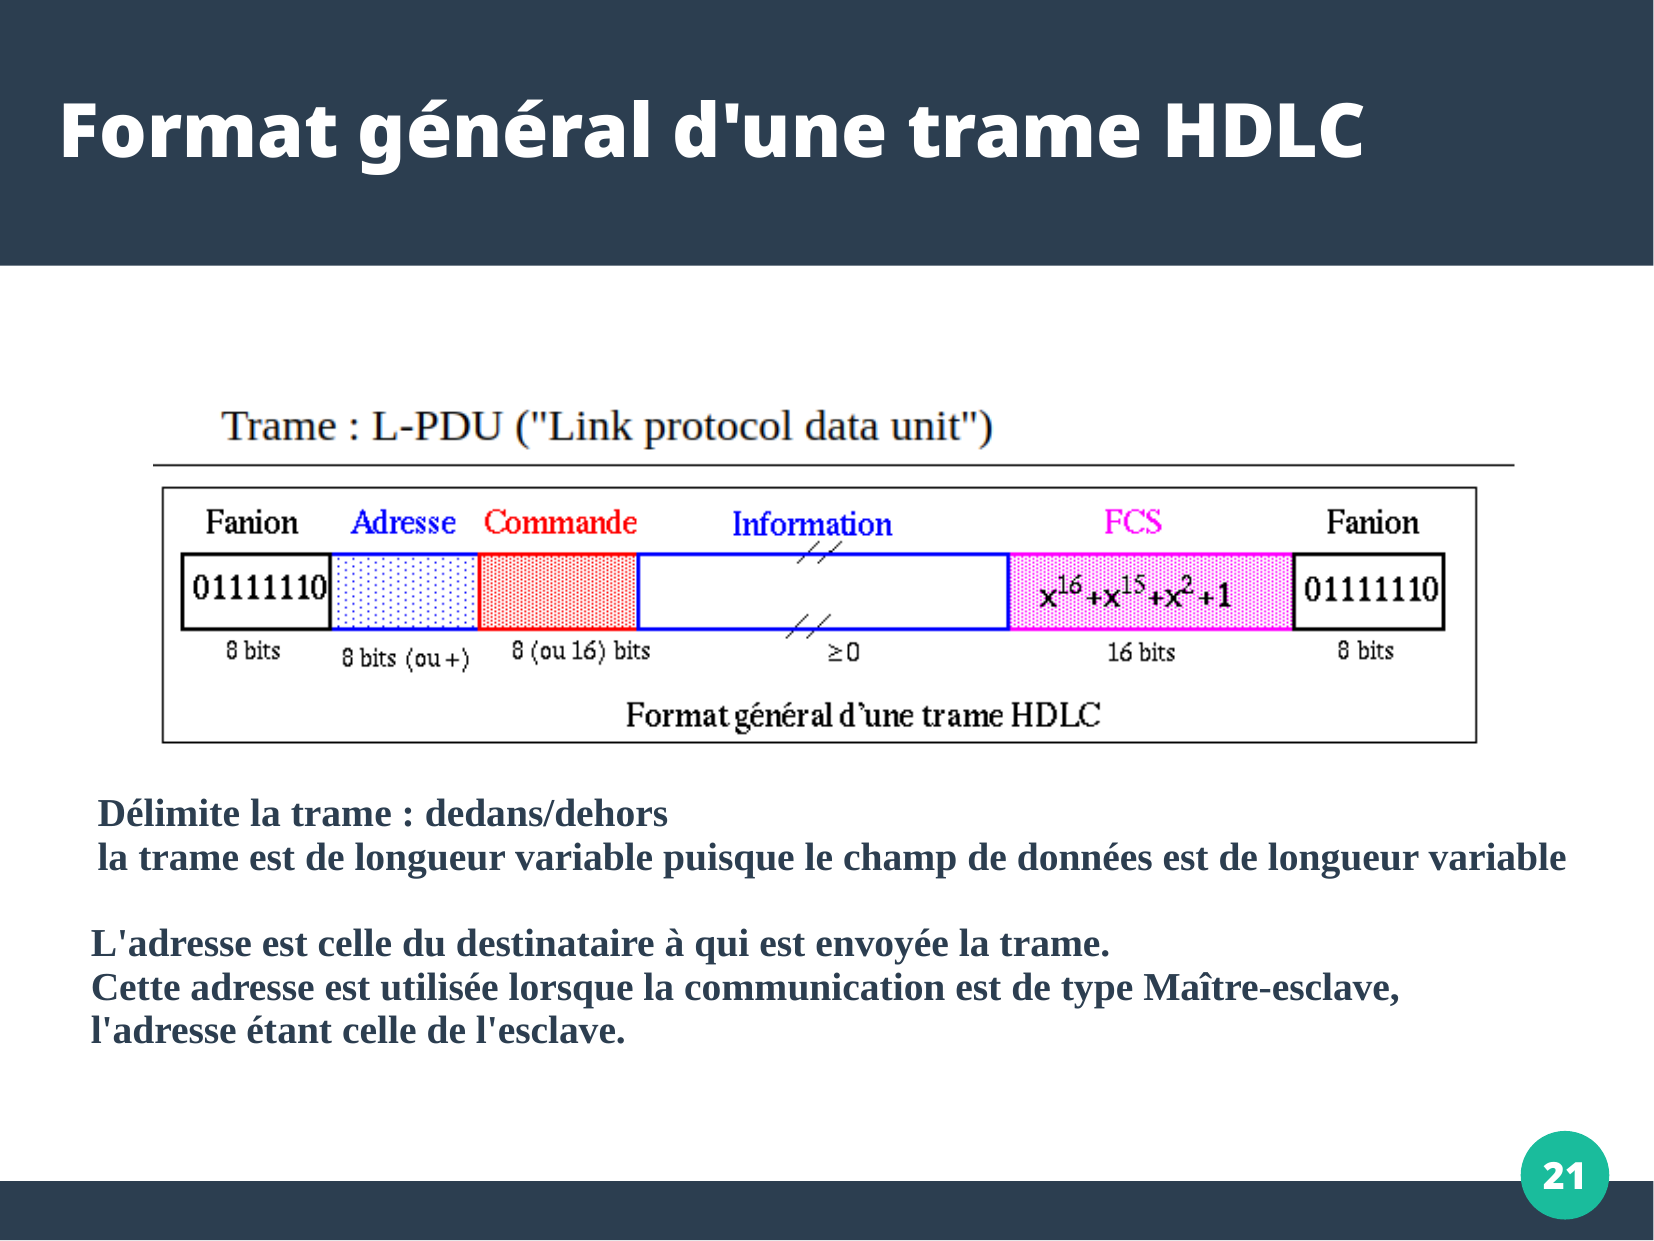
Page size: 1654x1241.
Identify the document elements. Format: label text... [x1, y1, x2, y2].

title Format général d'une trame HDLC [59, 49, 1595, 207]
picture [153, 401, 1528, 783]
text_box L'adresse est celle du destinataire à qui est envoyée la trame. Cette adresse est utilisée lorsque la communication est de type Maître-esclave, l'adresse étant celle de l'esclave. [90, 921, 1654, 1053]
text_box Délimite la trame : dedans/dehors la trame est de longueur variable puisque le champ de données est de longueur variable [82, 783, 1595, 945]
